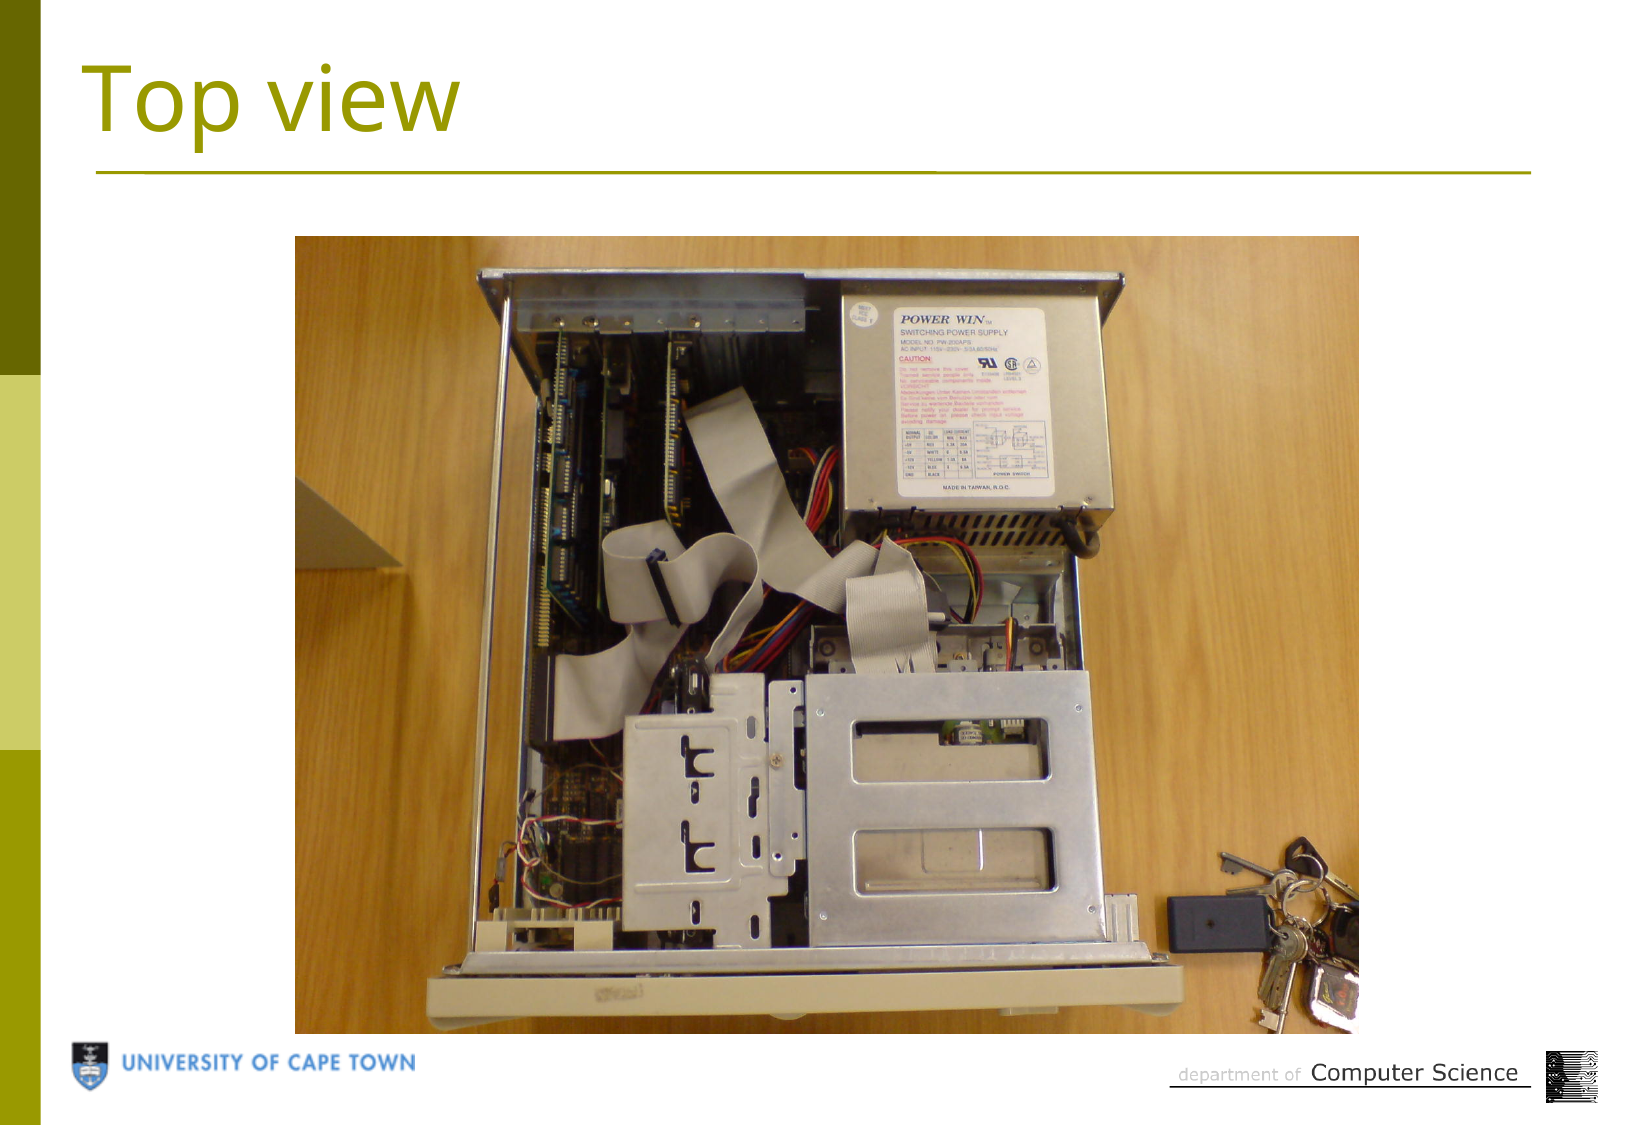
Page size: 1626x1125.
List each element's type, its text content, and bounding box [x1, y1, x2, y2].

picture [1169, 1043, 1532, 1091]
title Top view [81, 29, 1543, 172]
picture [61, 236, 1359, 1103]
picture [1546, 1051, 1598, 1103]
